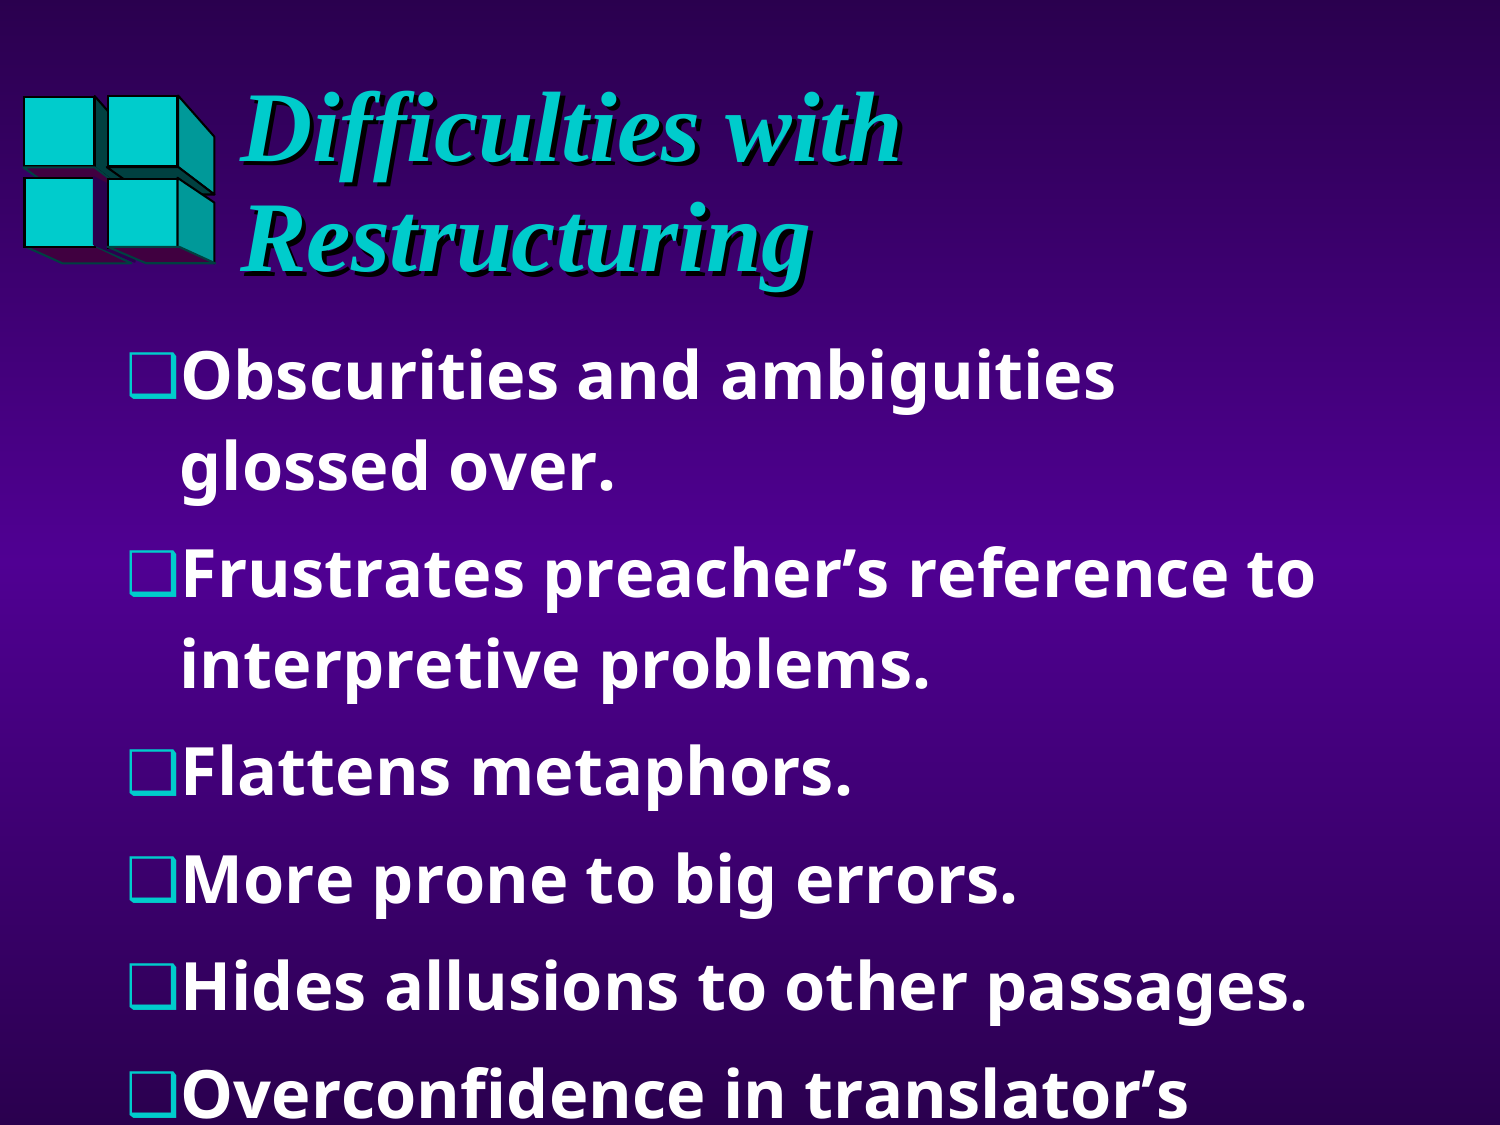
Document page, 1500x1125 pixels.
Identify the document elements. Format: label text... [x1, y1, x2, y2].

title Difficulties with Restructuring [224, 64, 1388, 302]
list Obscurities and ambiguities glossed over. Frustrates preacher’s reference to interpretive problems. Flattens metaphors. More prone to big errors. Hides allusions to other passages. Overconfidence in translator’s understanding of language. [112, 321, 1388, 1125]
